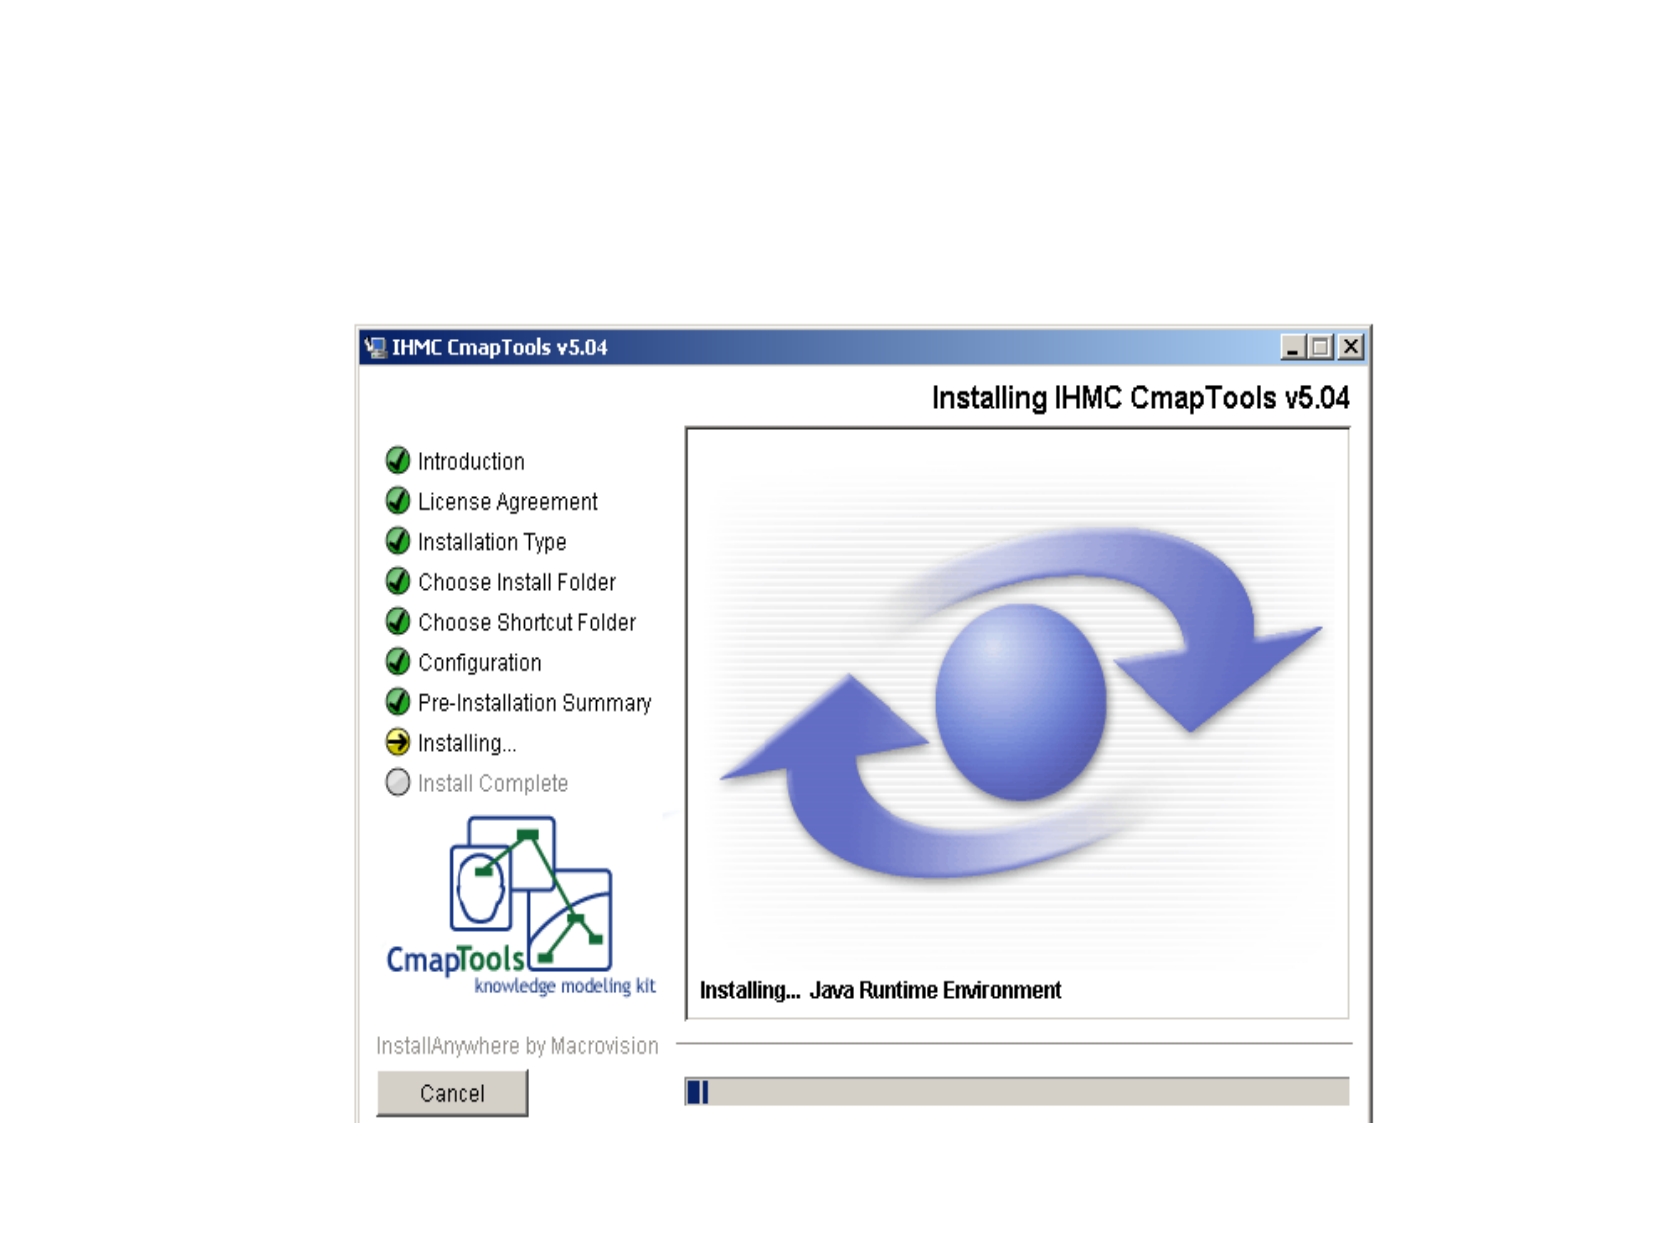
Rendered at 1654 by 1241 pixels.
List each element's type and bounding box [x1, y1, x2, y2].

picture [324, 295, 1388, 1123]
